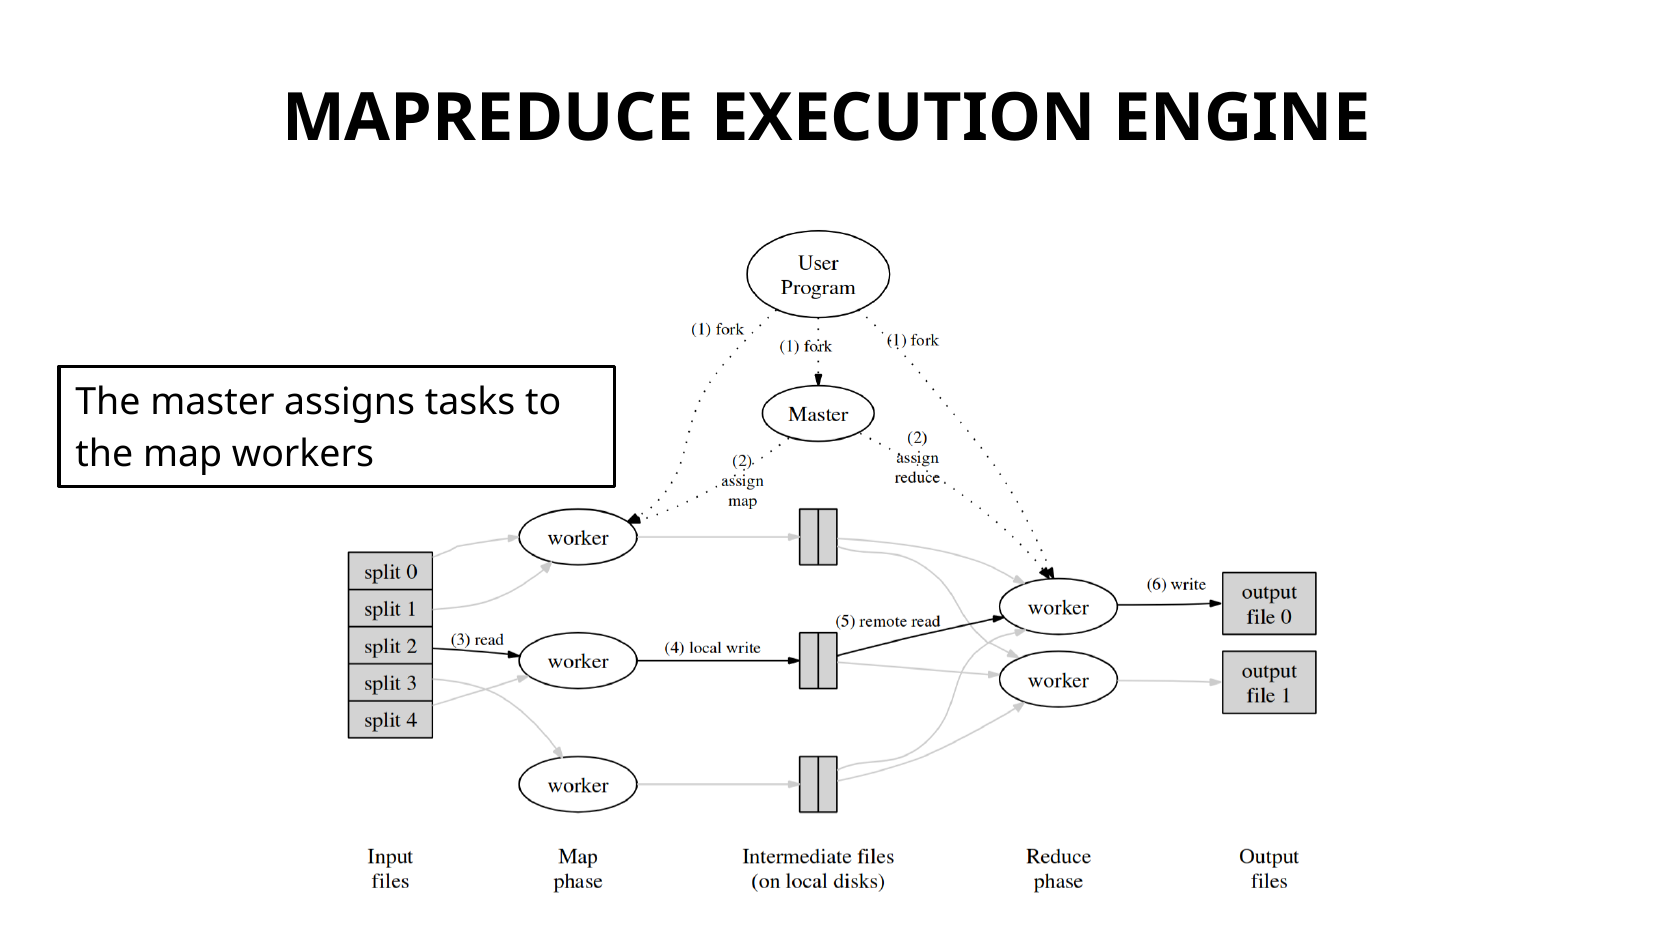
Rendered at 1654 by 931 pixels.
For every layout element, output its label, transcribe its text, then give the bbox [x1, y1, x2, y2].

text_box The master assigns tasks to the map workers [59, 366, 615, 475]
title MAPREDUCE EXECUTION ENGINE [82, 36, 1571, 193]
picture [324, 223, 1329, 900]
